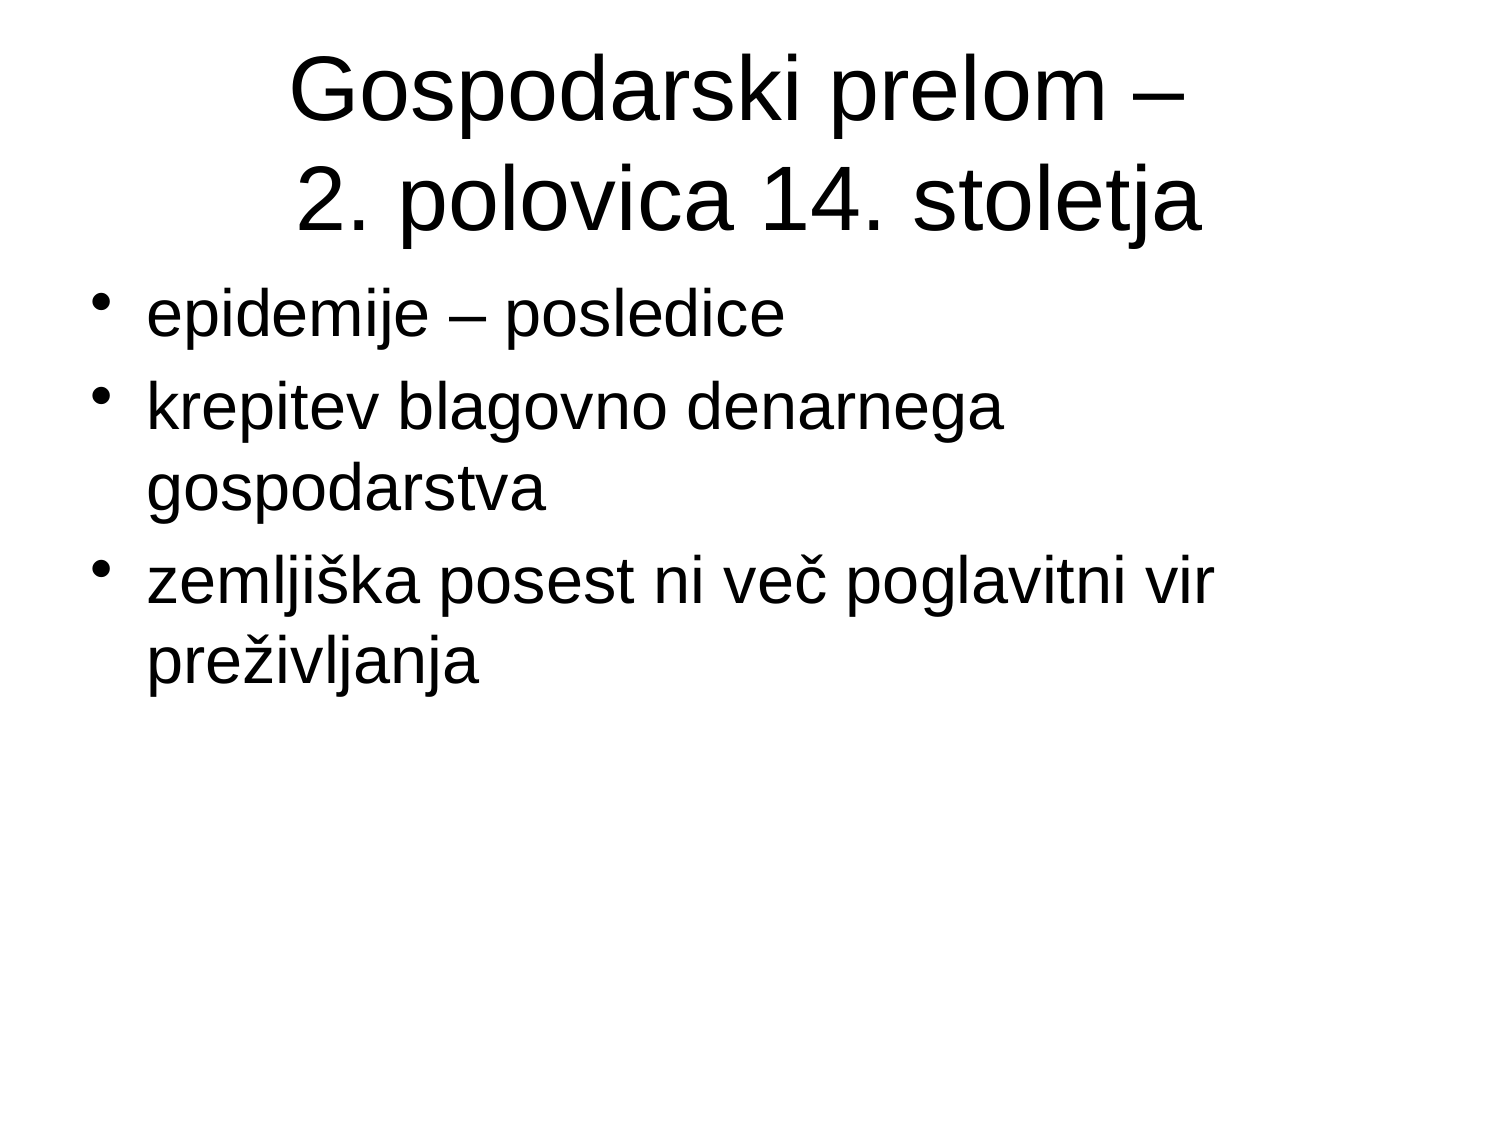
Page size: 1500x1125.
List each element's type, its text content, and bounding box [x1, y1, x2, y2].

list epidemije – posledice krepitev blagovno denarnega gospodarstva zemljiška posest ni več poglavitni vir preživljanja [75, 262, 1425, 1005]
title Gospodarski prelom – 2. polovica 14. stoletja [75, 45, 1425, 233]
